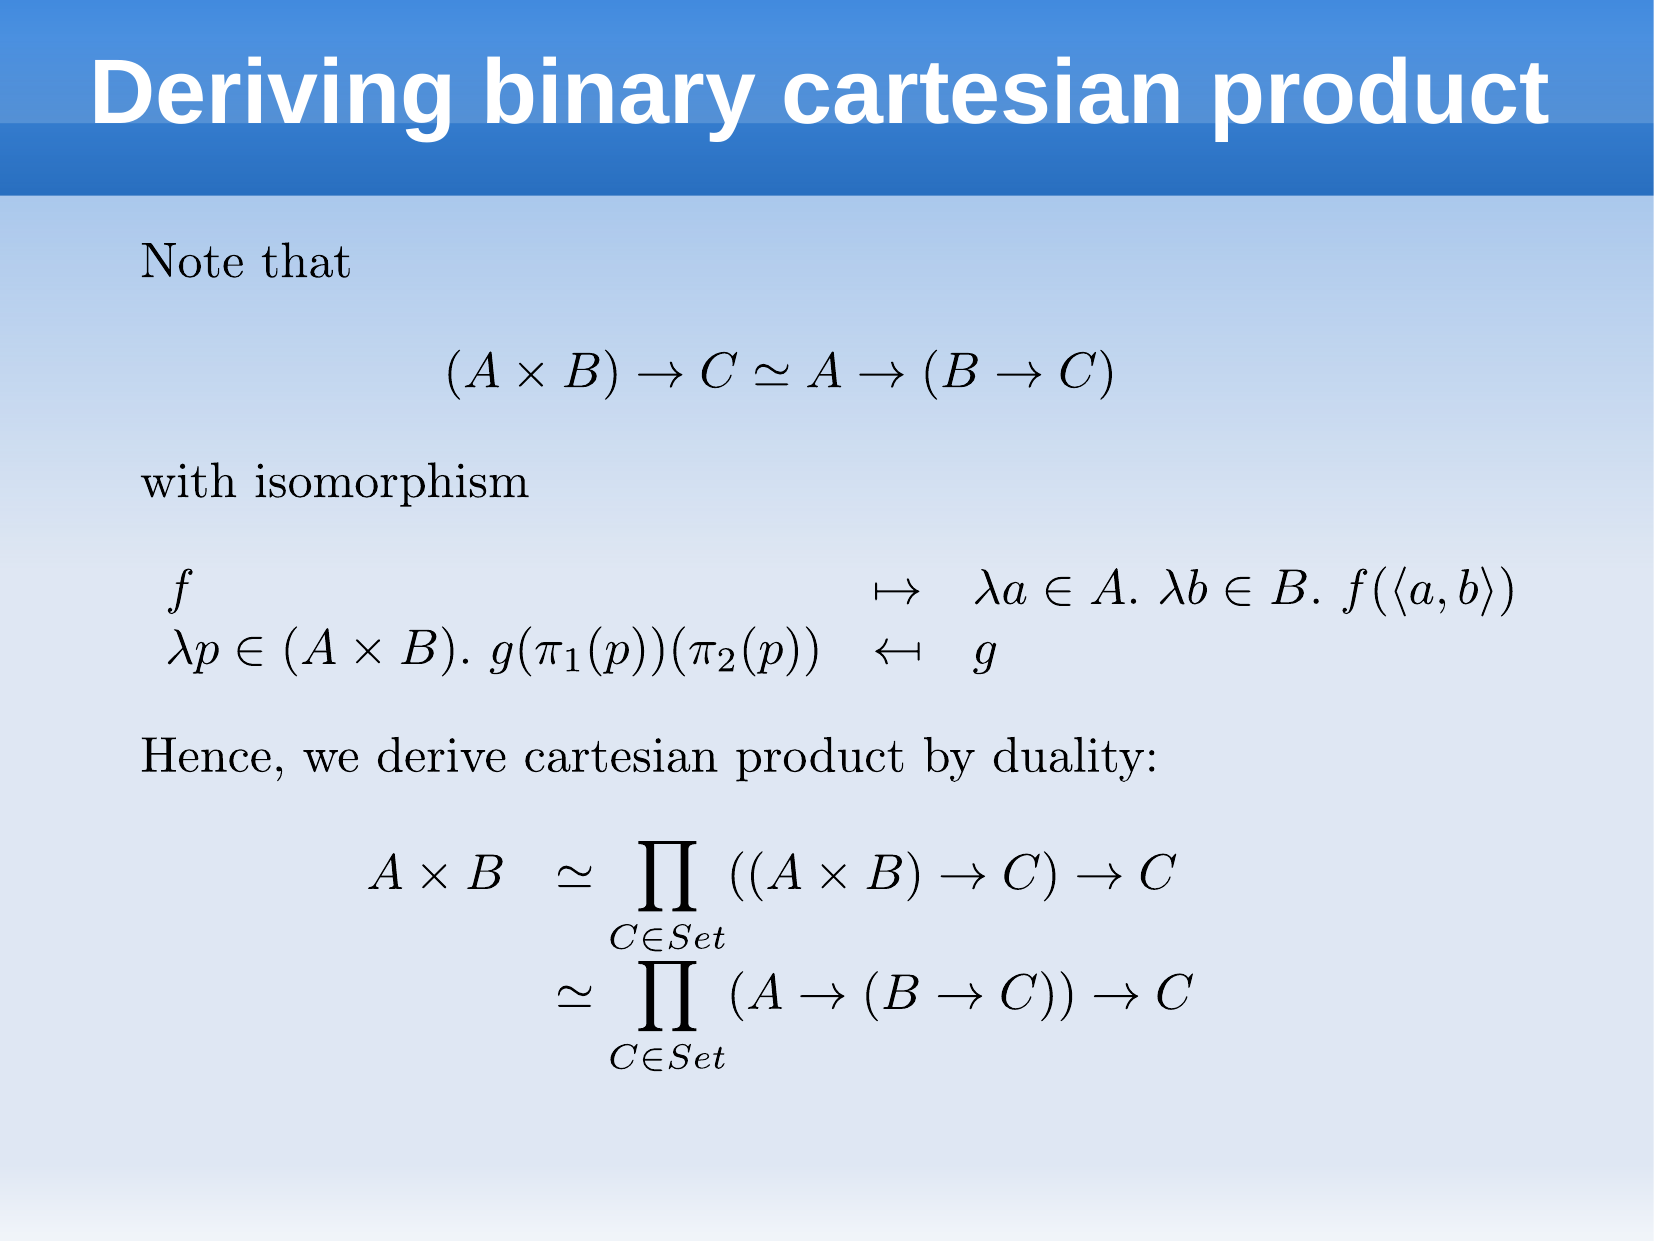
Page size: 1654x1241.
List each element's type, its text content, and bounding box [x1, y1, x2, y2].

title Deriving binary cartesian product [76, 0, 1565, 188]
picture [0, 0, 1654, 1241]
